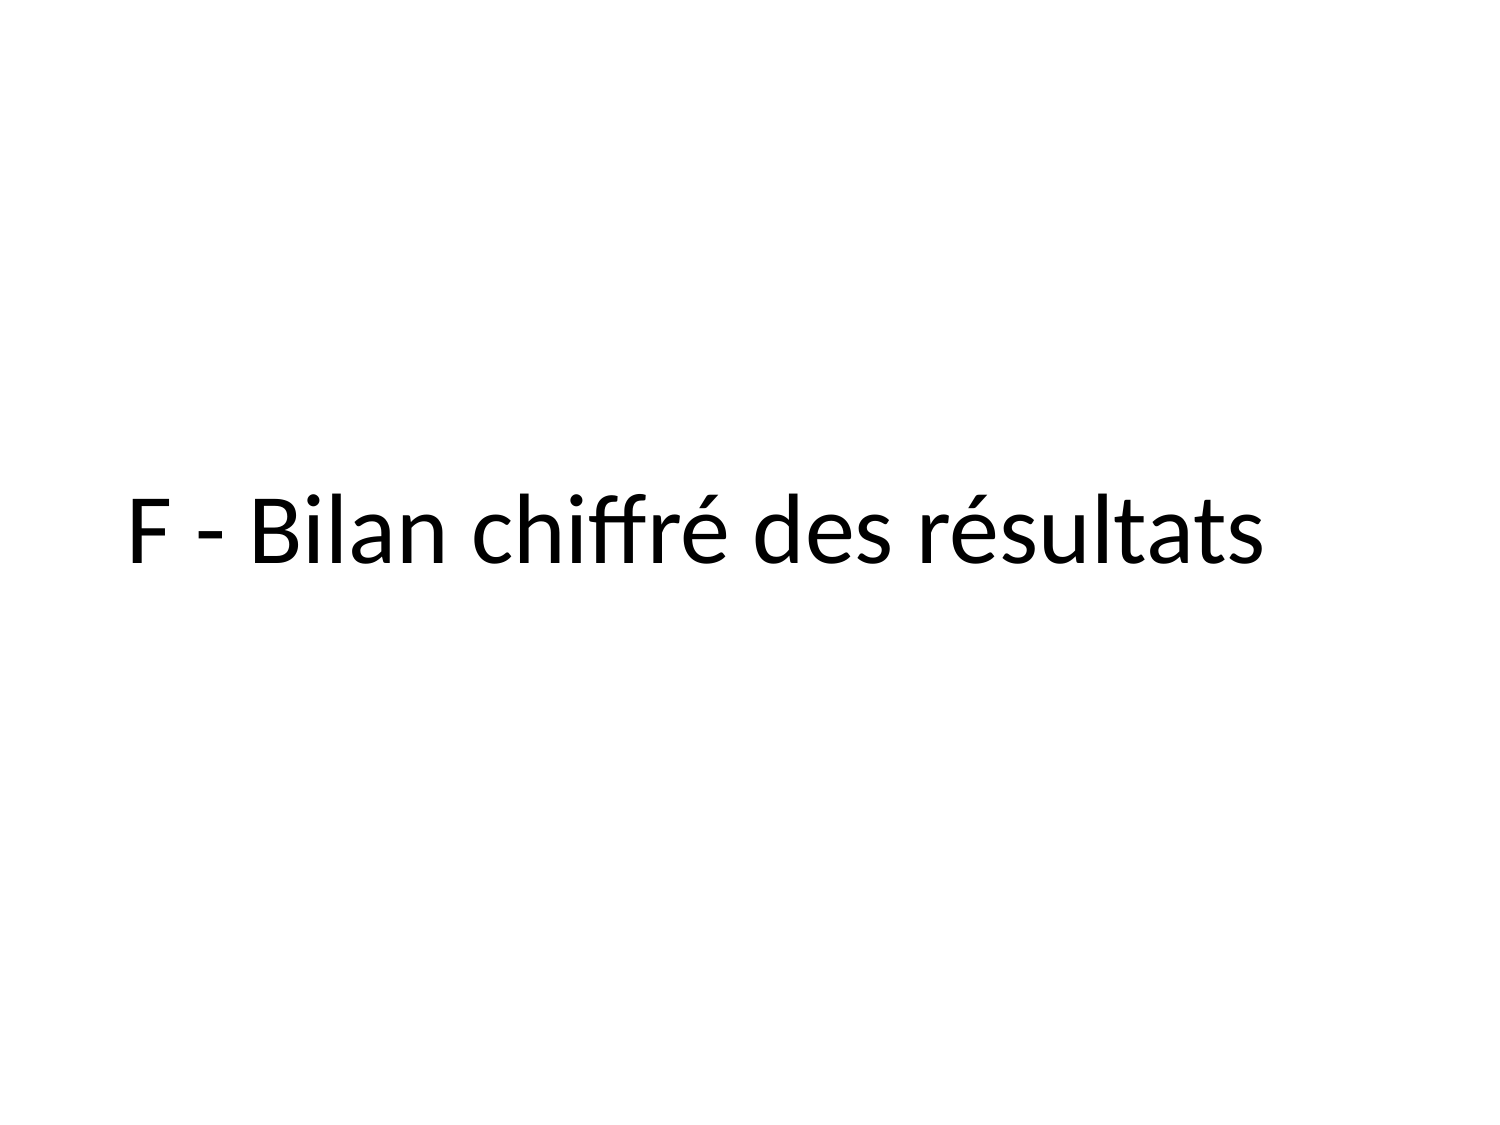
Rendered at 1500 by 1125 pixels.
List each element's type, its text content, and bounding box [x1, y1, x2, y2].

text_box F - Bilan chiffré des résultats [112, 456, 1388, 591]
